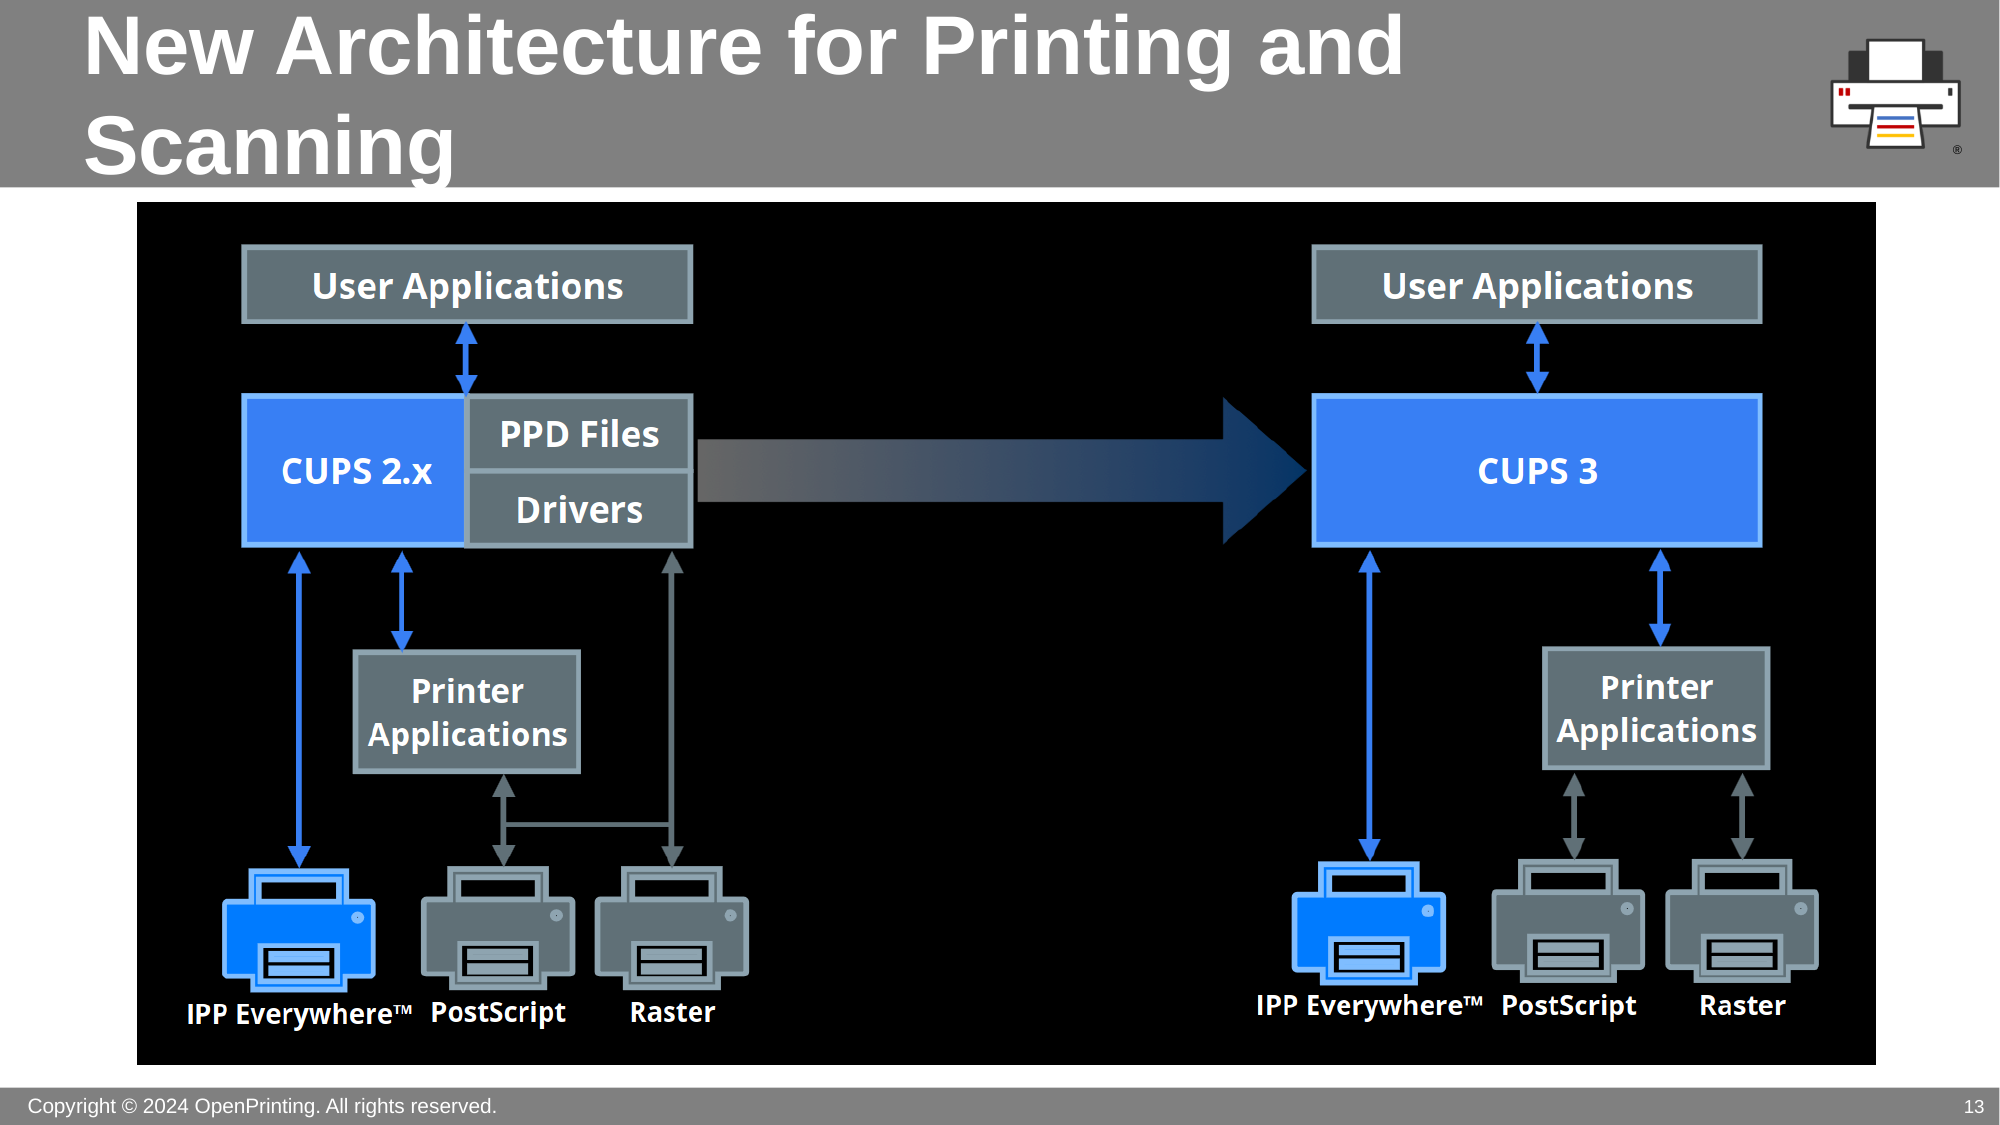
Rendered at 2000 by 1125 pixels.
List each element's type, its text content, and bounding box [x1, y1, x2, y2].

picture [137, 202, 1876, 1066]
title New Architecture for Printing and Scanning [75, 7, 1786, 175]
picture [1825, 33, 1966, 154]
